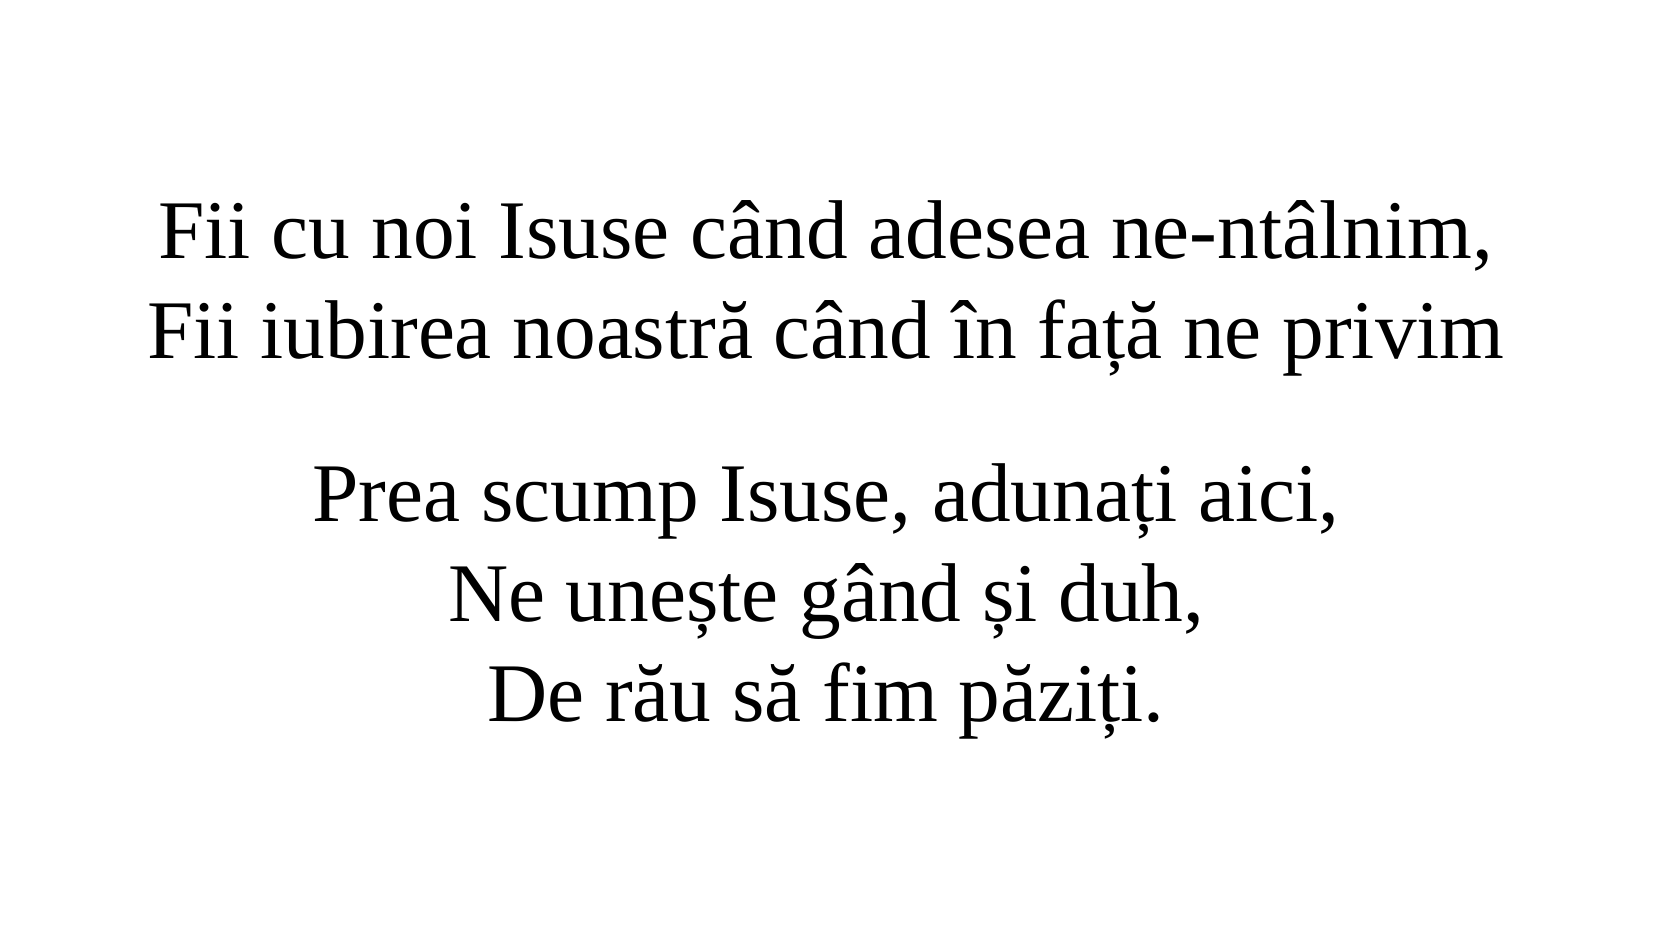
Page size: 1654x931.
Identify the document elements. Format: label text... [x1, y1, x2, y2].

subtitle Fii cu noi Isuse când adesea ne-ntâlnim, Fii iubirea noastră când în față ne privim Prea scump Isuse, adunați aici, Ne unește gând și duh, De rău să fim păziți. [0, 167, 1654, 767]
